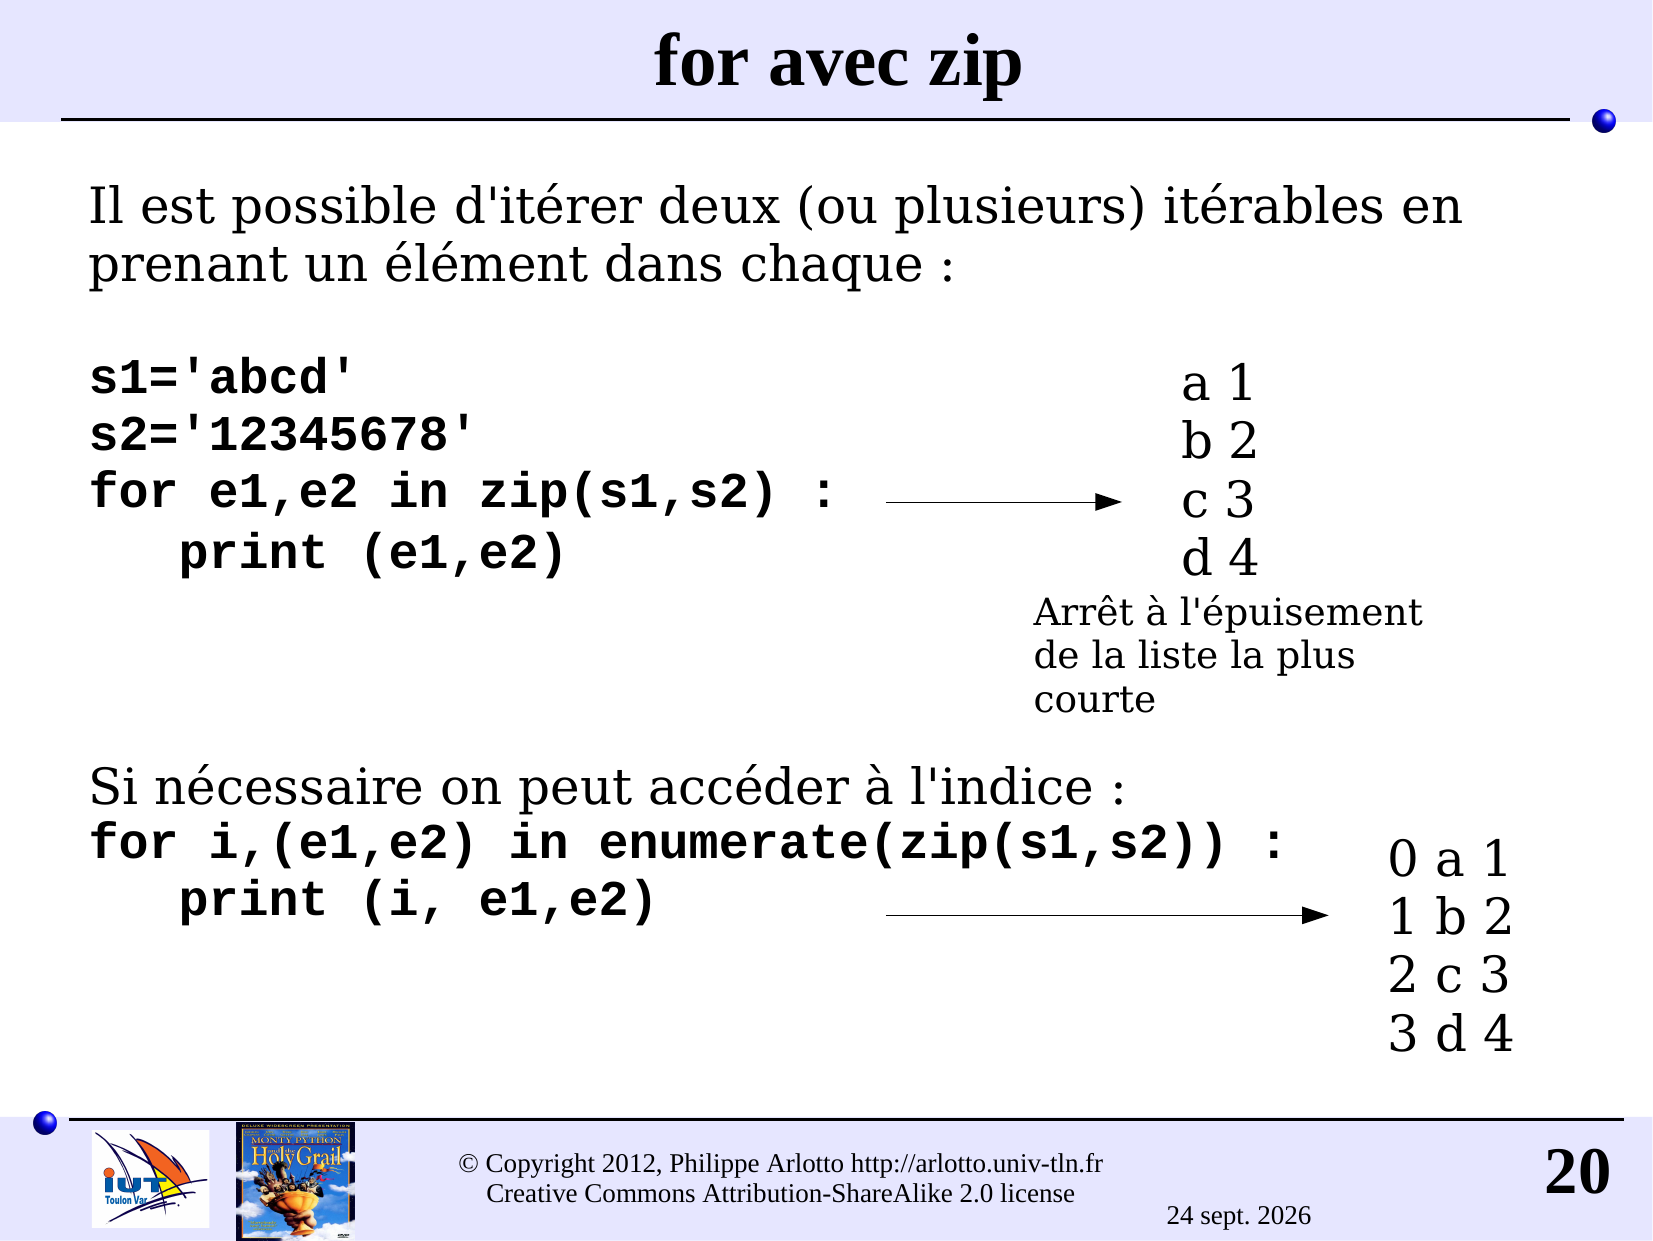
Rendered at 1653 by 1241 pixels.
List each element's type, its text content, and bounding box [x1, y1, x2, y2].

picture [236, 1122, 355, 1241]
title for avec zip [95, 14, 1585, 107]
text_box 0 a 1 1 b 2 2 c 3 3 d 4 [1387, 830, 1536, 1063]
text_box Il est possible d'itérer deux (ou plusieurs) itérables en prenant un élément dans chaque : s1='abcd' s2='12345678' for e1,e2 in zip(s1,s2) : print (e1,e2) Si nécessaire on peut accéder à l'indice : for i,(e1,e2) in enumerate(zip(s1,s2)) : print (i, e1,e2) [88, 177, 1477, 989]
text_box a 1 b 2 c 3 d 4 [1181, 354, 1329, 588]
text_box Arrêt à l'épuisement de la liste la plus courte [1033, 590, 1477, 722]
